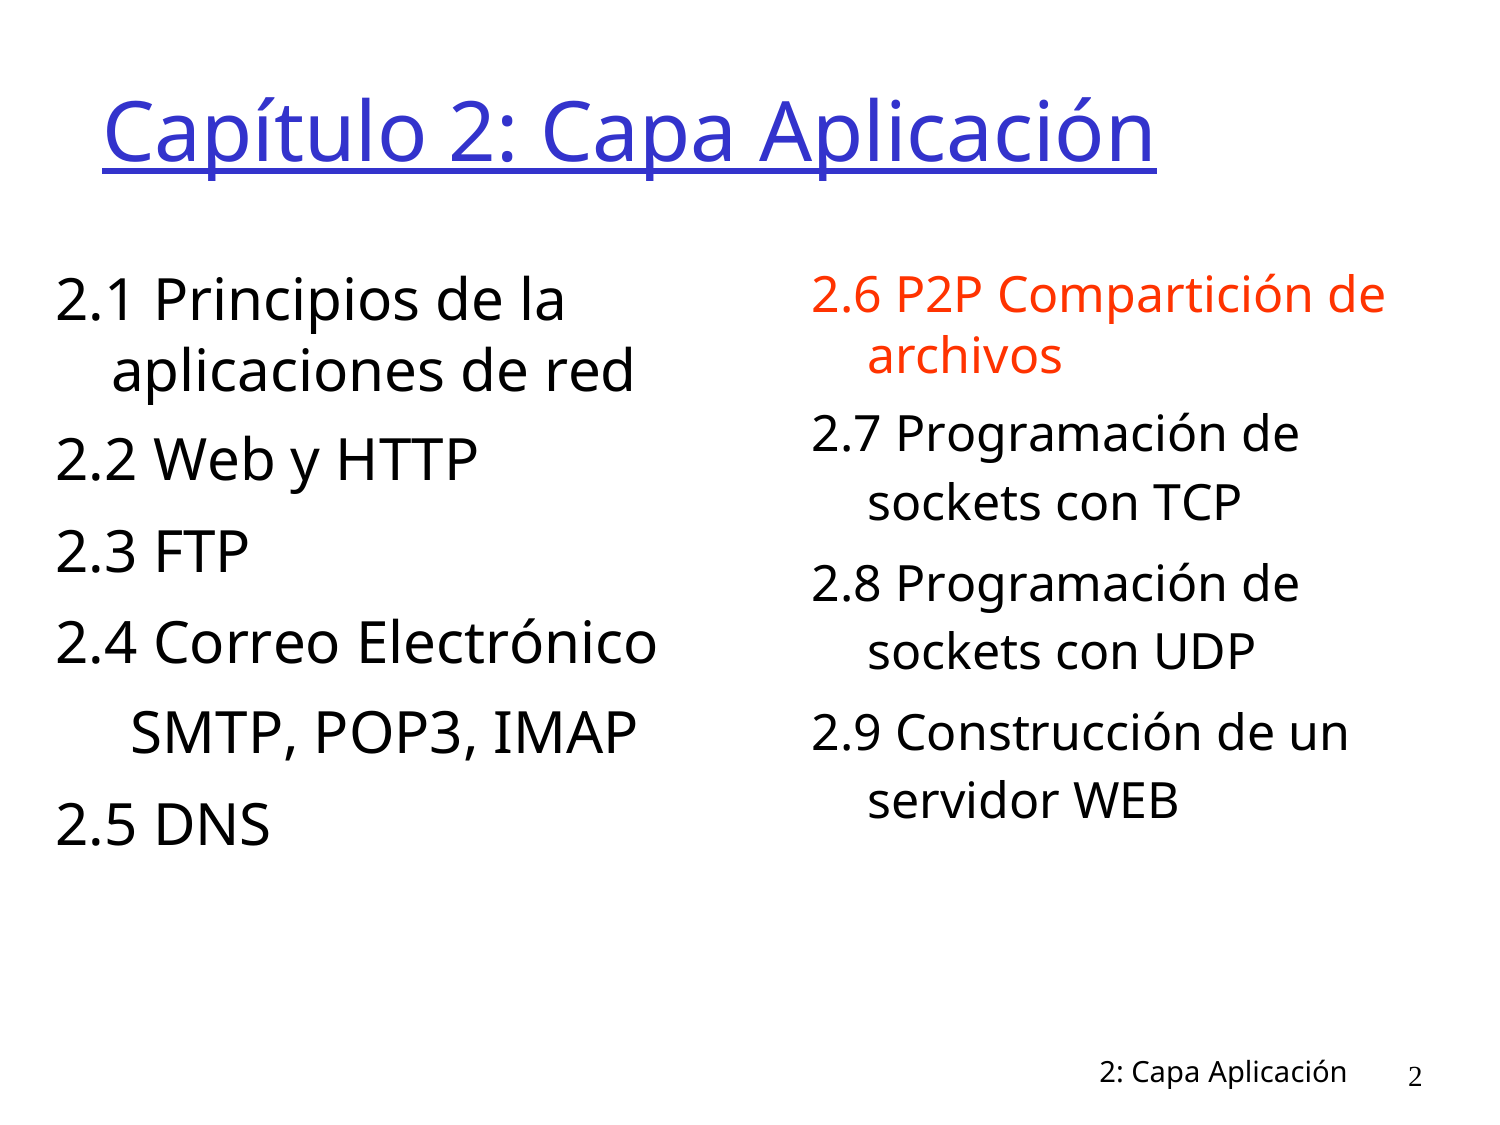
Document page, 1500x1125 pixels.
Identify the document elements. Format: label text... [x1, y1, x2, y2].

list 2.6 P2P Compartición de archivos 2.7 Programación de sockets con TCP 2.8 Programación de sockets con UDP 2.9 Construcción de un servidor WEB [797, 255, 1463, 1019]
title Capítulo 2: Capa Aplicación [87, 37, 1363, 225]
list 2.1 Principios de la aplicaciones de red 2.2 Web y HTTP 2.3 FTP 2.4 Correo Electrónico SMTP, POP3, IMAP 2.5 DNS [41, 255, 750, 995]
